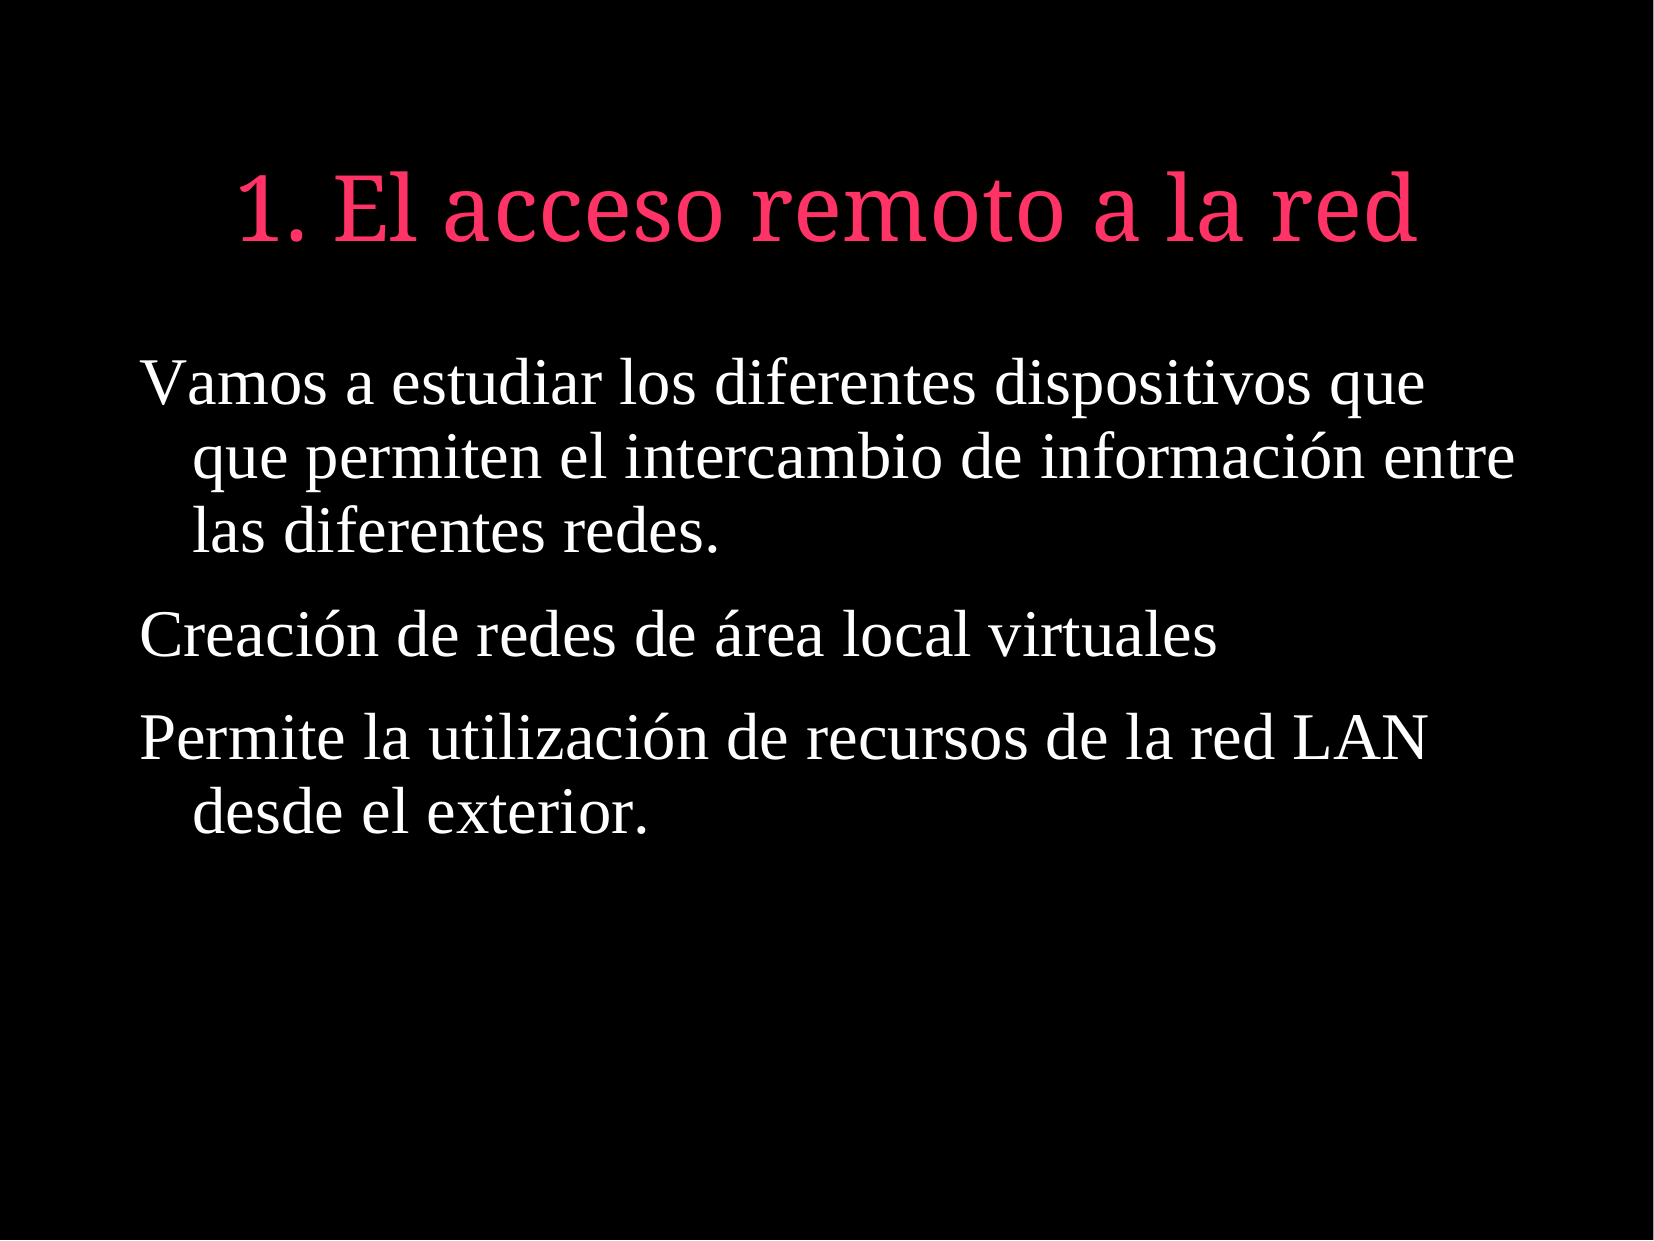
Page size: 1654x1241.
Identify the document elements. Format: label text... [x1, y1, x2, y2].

list Vamos a estudiar los diferentes dispositivos que que permiten el intercambio de información entre las diferentes redes. Creación de redes de área local virtuales Permite la utilización de recursos de la red LAN desde el exterior. [121, 344, 1534, 1127]
title 1. El acceso remoto a la red [121, 102, 1534, 311]
